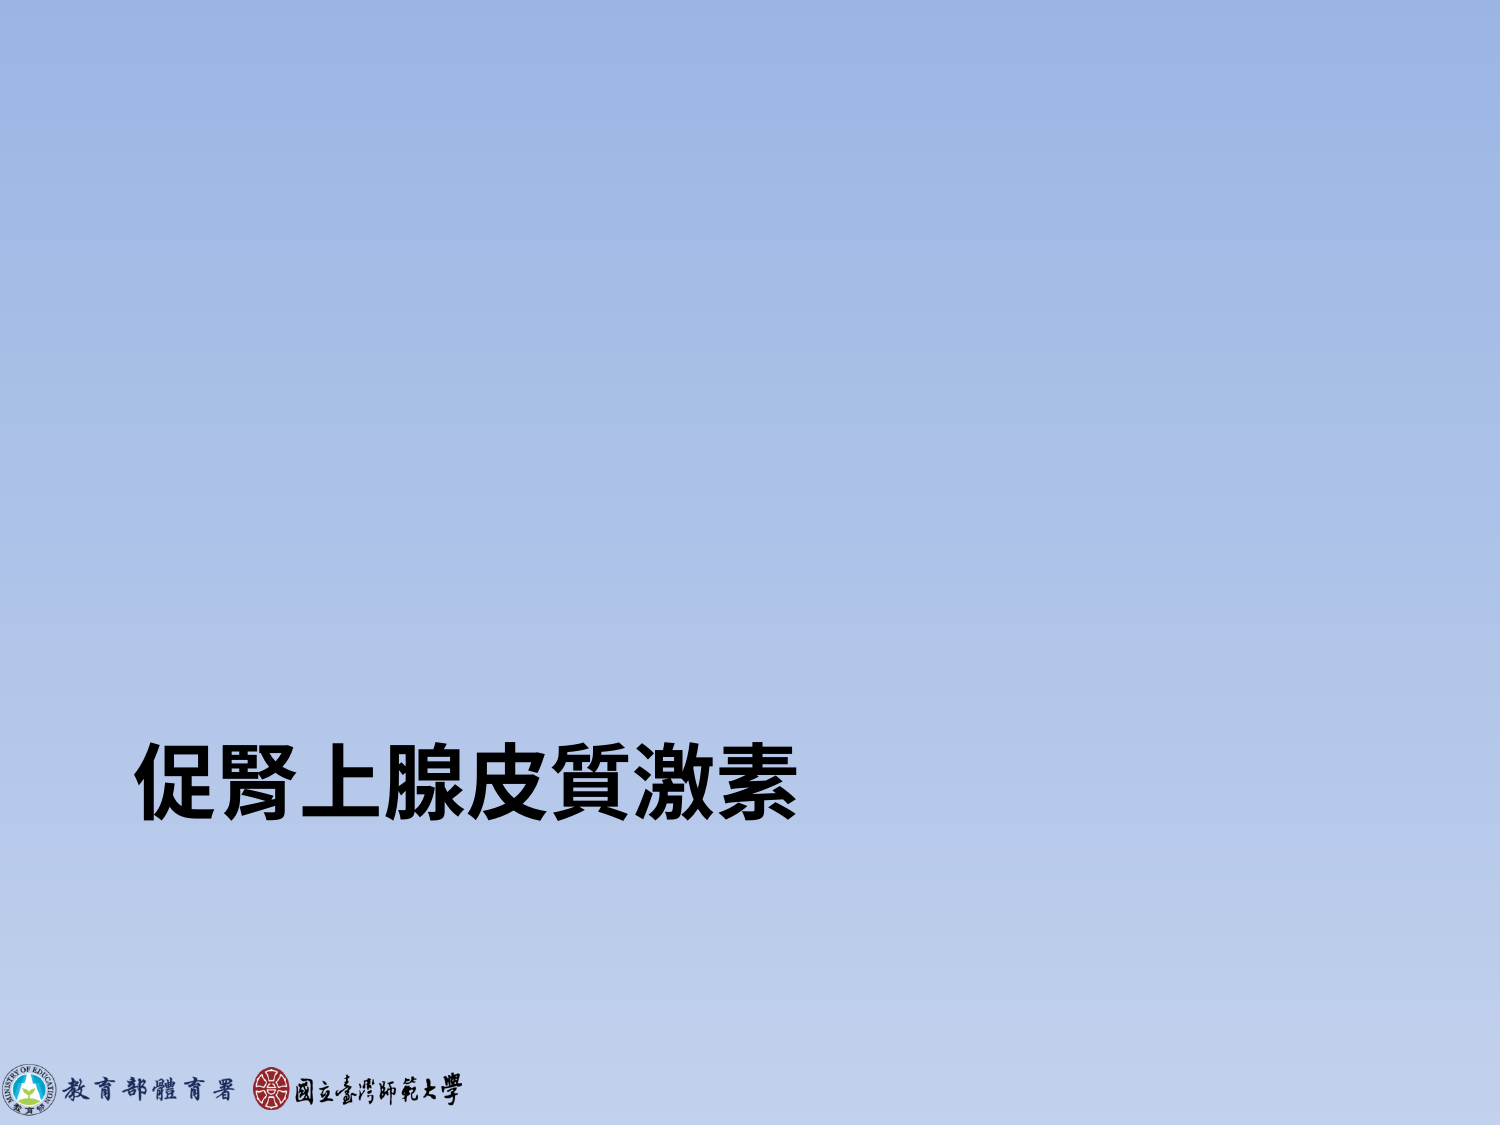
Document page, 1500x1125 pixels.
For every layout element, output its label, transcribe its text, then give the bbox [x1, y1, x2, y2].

title 促腎上腺皮質激素 [118, 722, 1394, 947]
